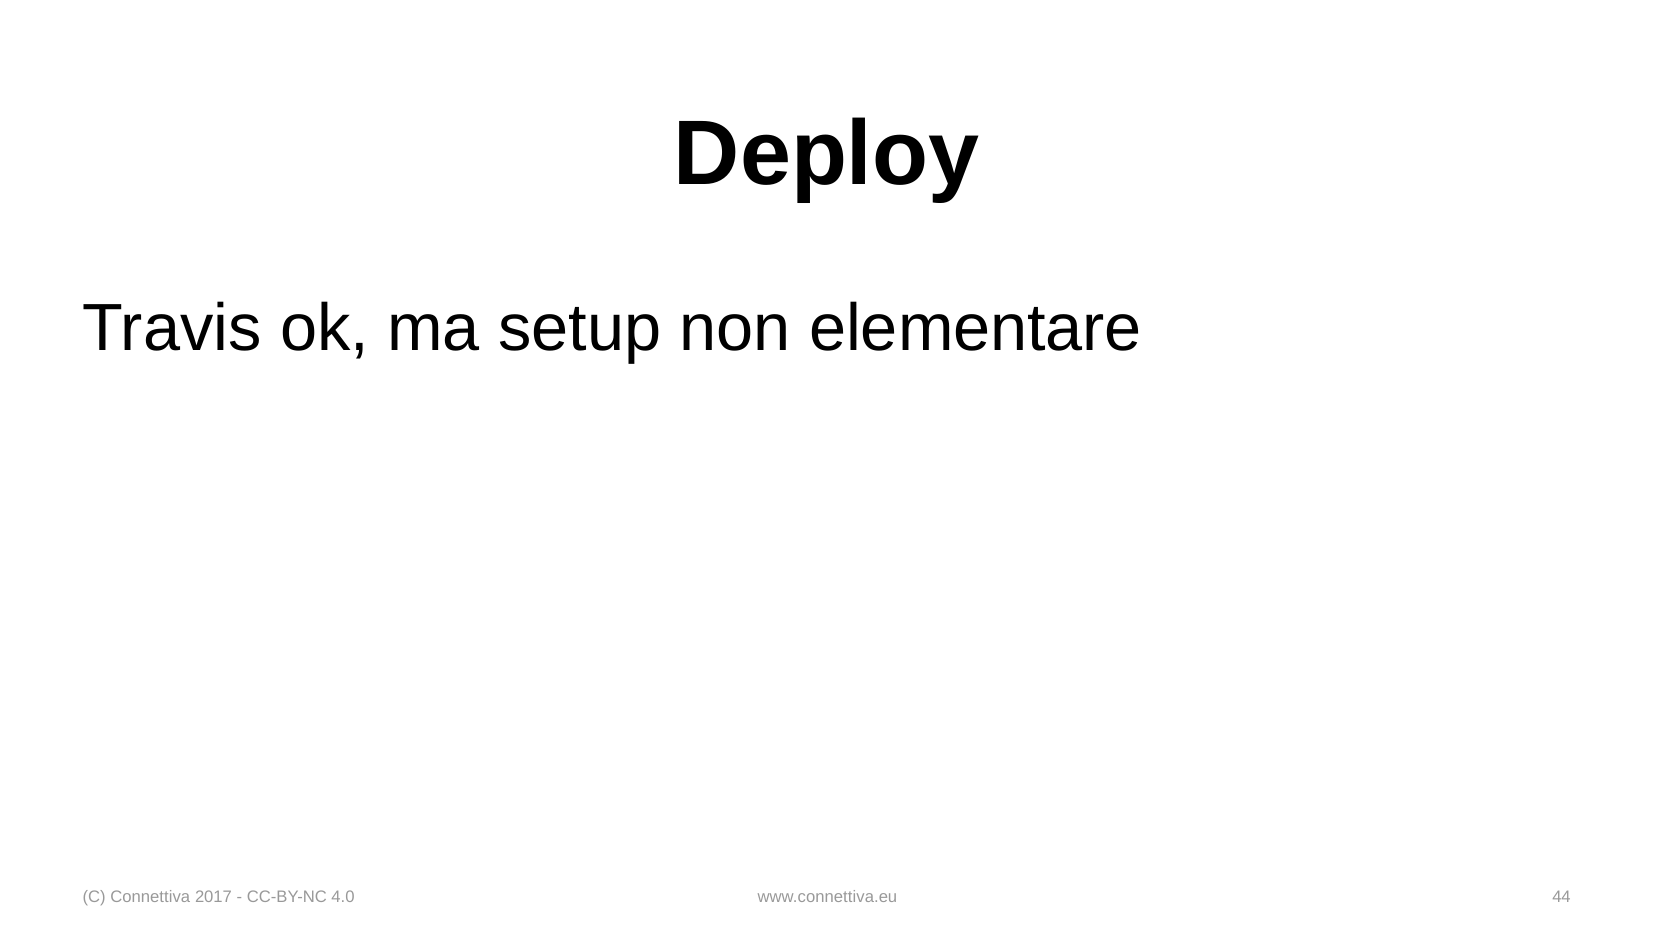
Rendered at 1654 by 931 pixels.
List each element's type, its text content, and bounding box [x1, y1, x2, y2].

title Deploy [82, 49, 1571, 257]
list Travis ok, ma setup non elementare [82, 290, 1571, 756]
